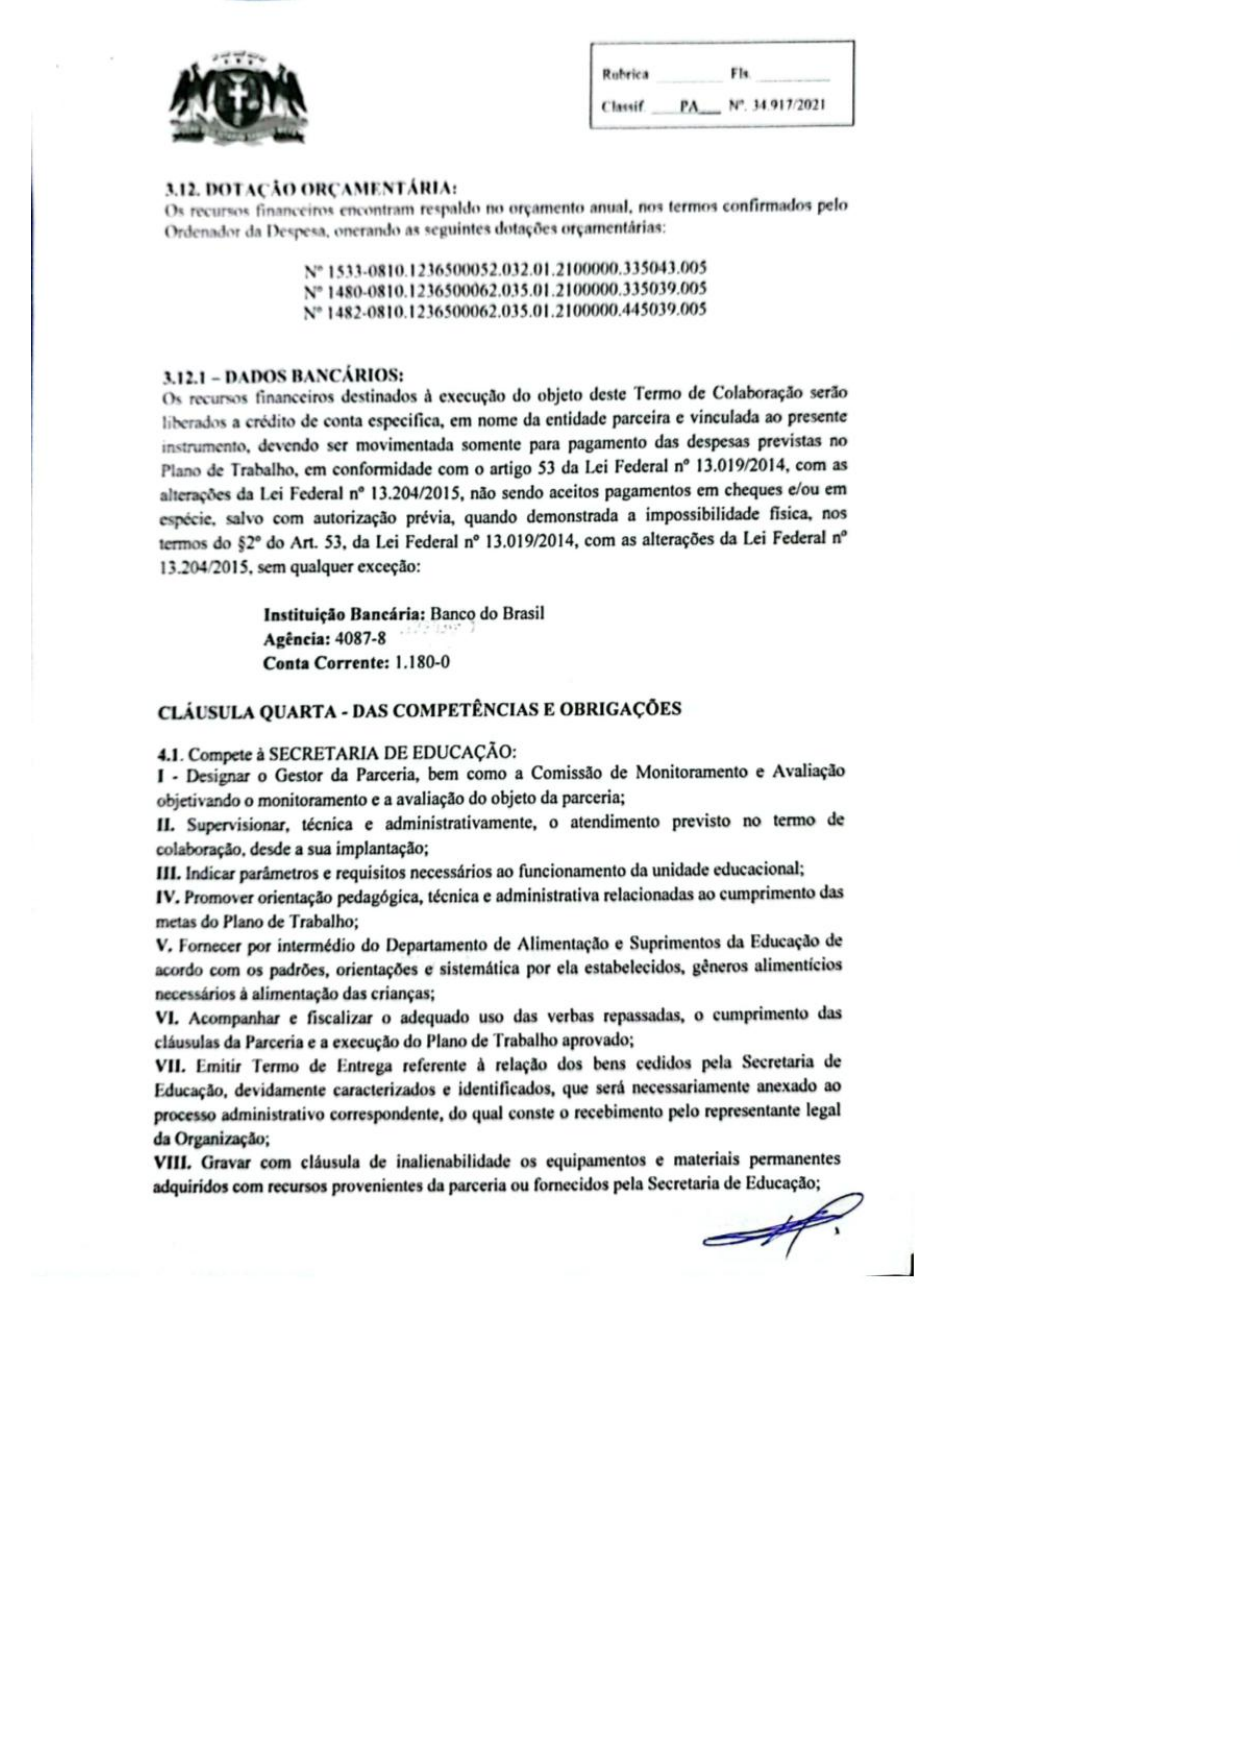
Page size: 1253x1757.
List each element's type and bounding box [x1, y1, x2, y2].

text_box [31, 0, 1240, 1734]
